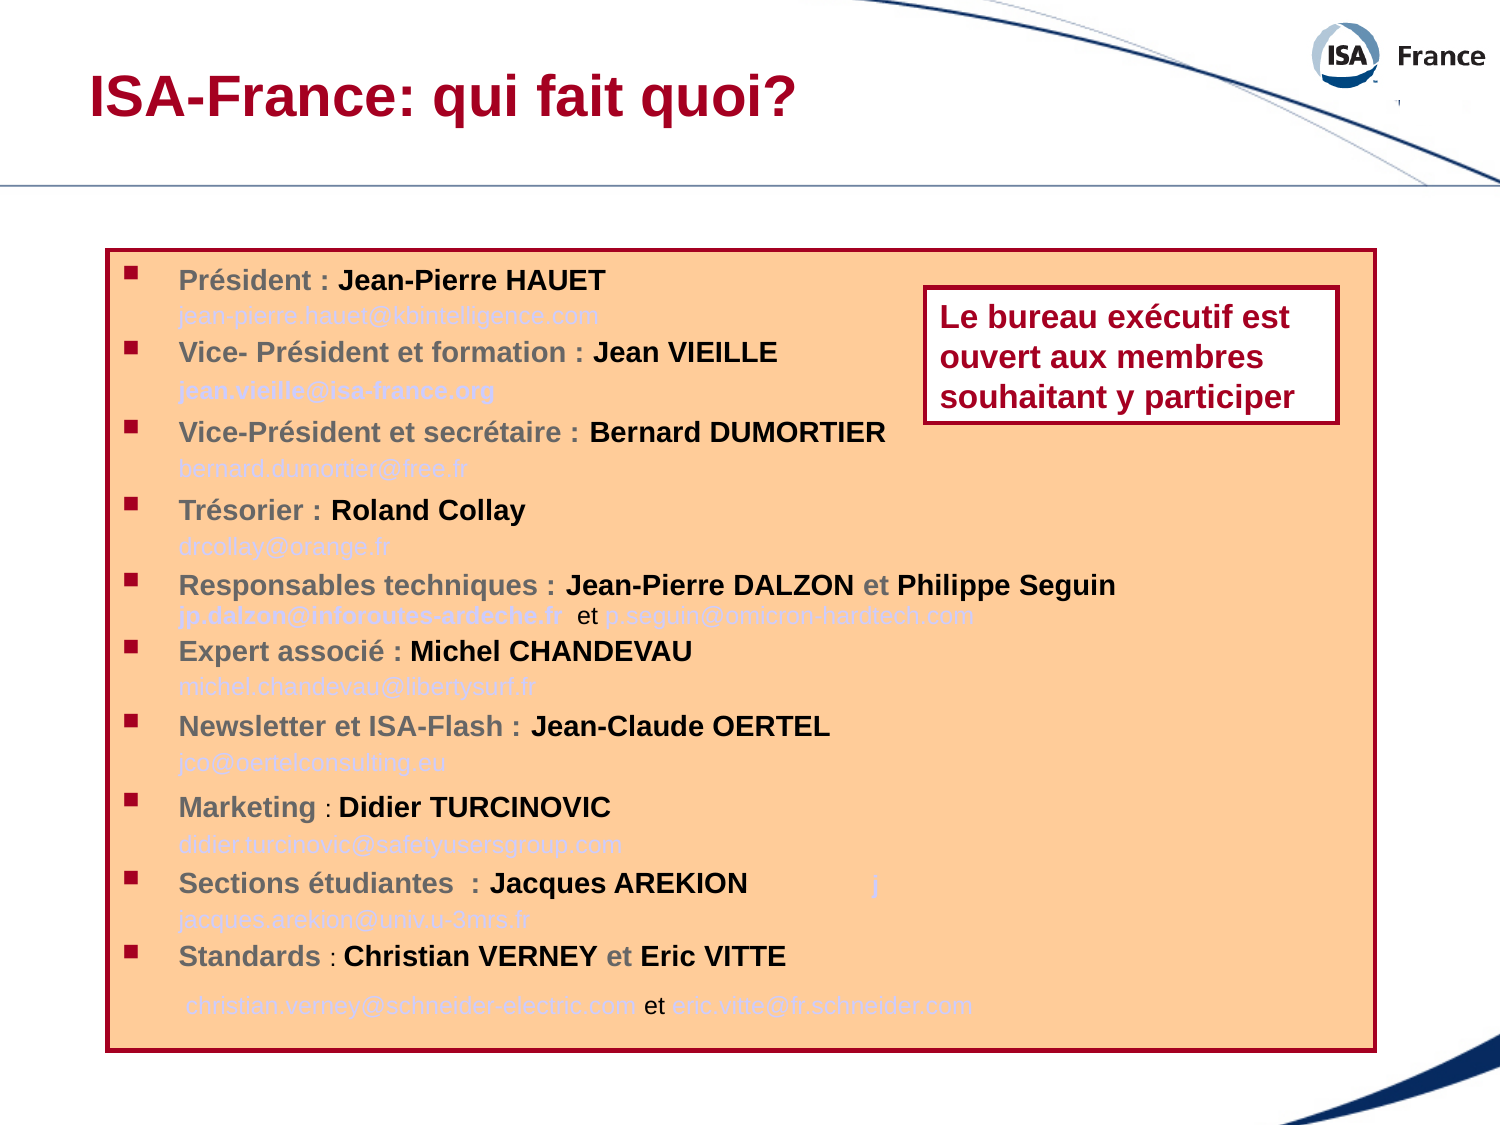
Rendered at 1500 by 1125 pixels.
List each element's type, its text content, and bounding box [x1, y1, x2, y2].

list Président : Jean-Pierre HAUET jean-pierre.hauet@kbintelligence.com Vice- Président et formation : Jean VIEILLE jean.vieille@isa-france.org Vice-Président et secrétaire : Bernard DUMORTIER bernard.dumortier@free.fr Trésorier : Roland Collay drcollay@orange.fr Responsables techniques : Jean-Pierre DALZON et Philippe Seguin jp.dalzon@inforoutes-ardeche.fr et p.seguin@omicron-hardtech.com Expert associé : Michel CHANDEVAU michel.chandevau@libertysurf.fr Newsletter et ISA-Flash : Jean-Claude OERTEL jco@oertelconsulting.eu Marketing : Didier TURCINOVIC didier.turcinovic@safetyusersgroup.com Sections étudiantes : Jacques AREKION j jacques.arekion@univ.u-3mrs.fr Standards : Christian VERNEY et Eric VITTE christian.verney@schneider-electric.com et eric.vitte@fr.schneider.com [107, 249, 1375, 1051]
title ISA-France: qui fait quoi? [75, 49, 1146, 147]
text_box Le bureau exécutif est ouvert aux membres souhaitant y participer [924, 287, 1338, 423]
picture [0, 0, 1500, 1125]
